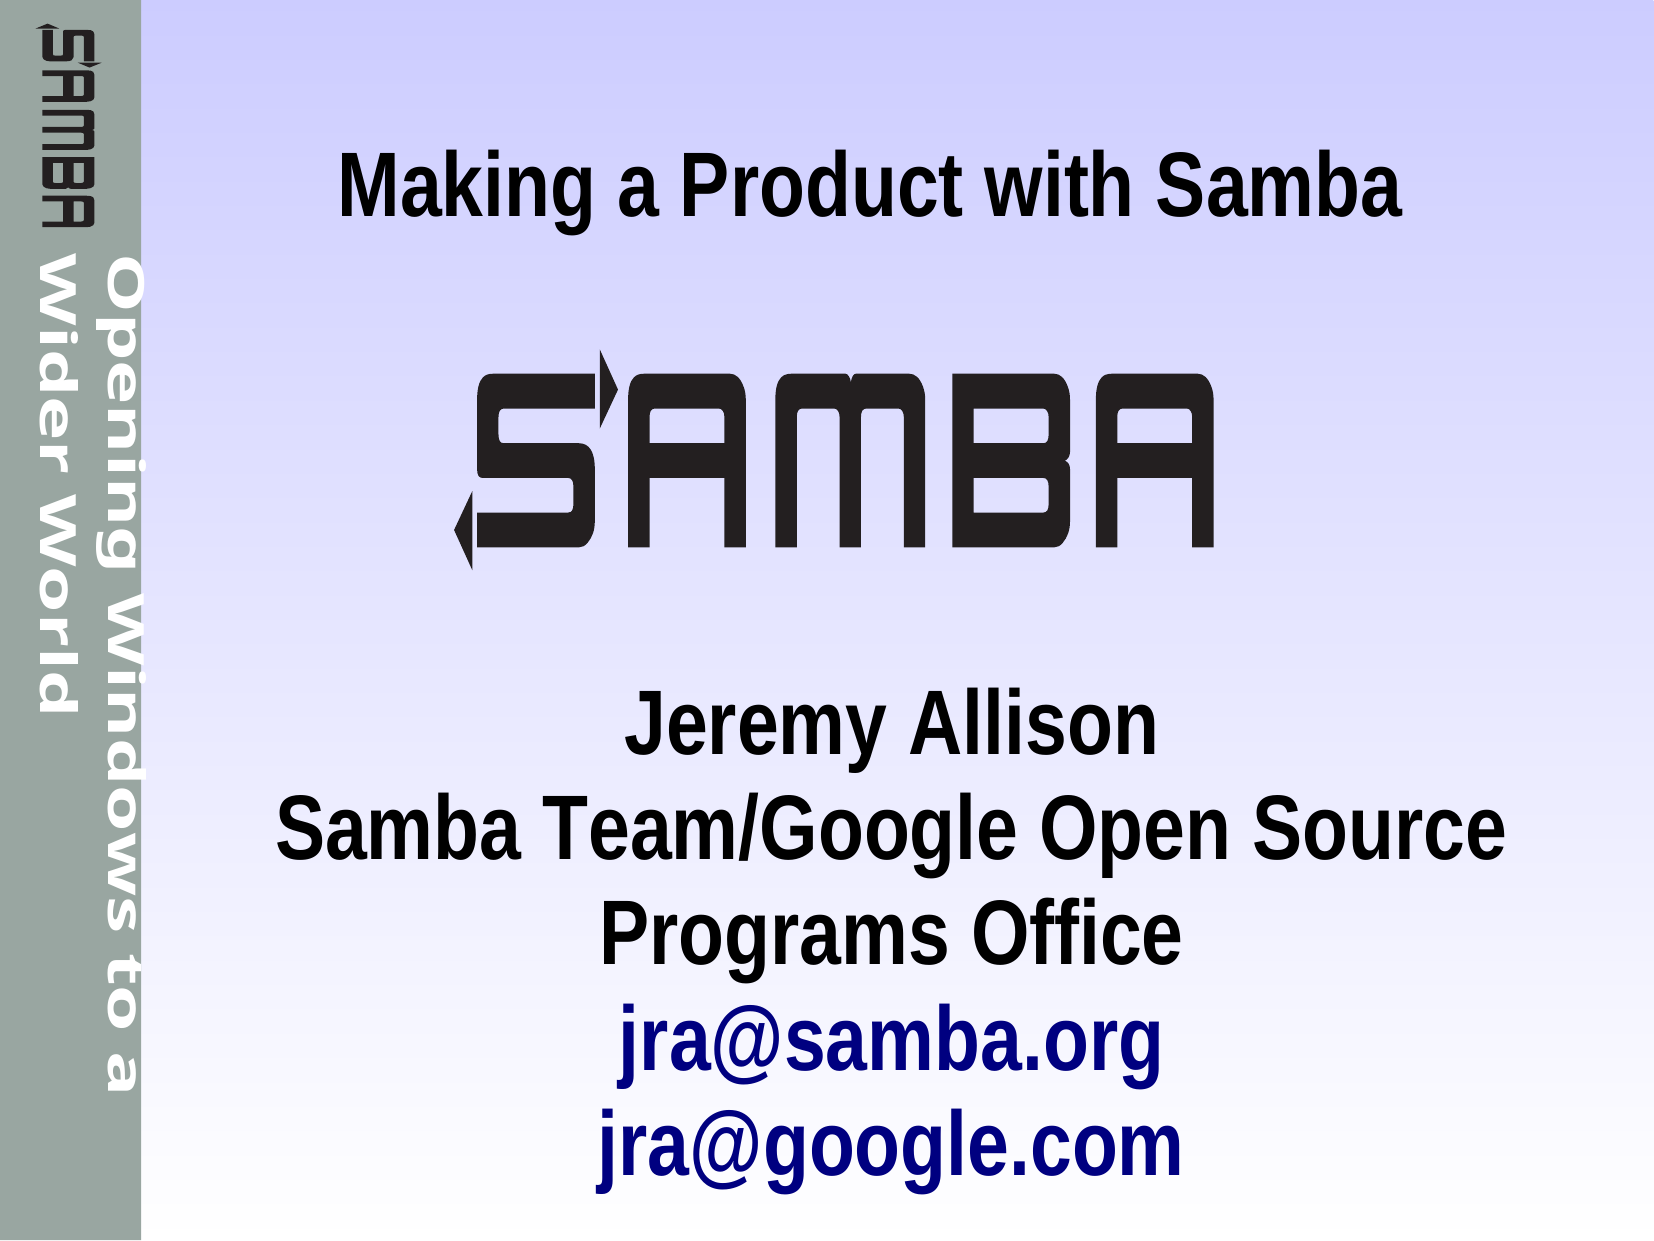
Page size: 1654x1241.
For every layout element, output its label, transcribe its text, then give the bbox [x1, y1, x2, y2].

title Jeremy Allison Samba Team/Google Open Source Programs Office jra@samba.org jra@google.com [185, 664, 1598, 1200]
title Making a Product with Samba [164, 75, 1577, 291]
picture [454, 349, 1214, 571]
